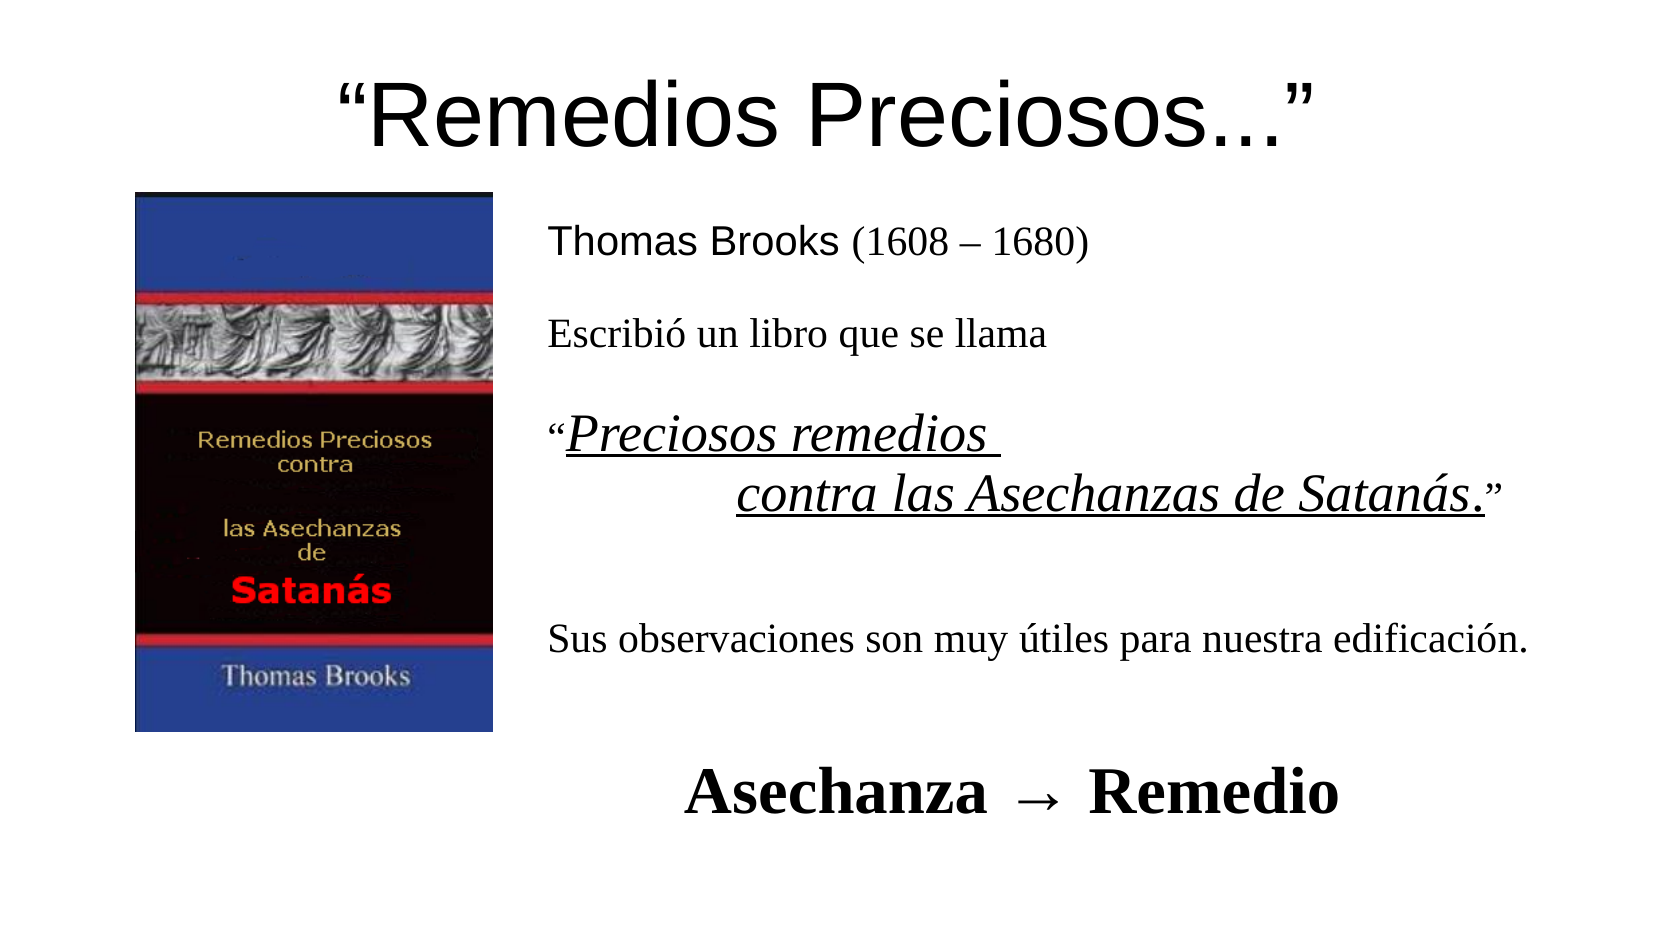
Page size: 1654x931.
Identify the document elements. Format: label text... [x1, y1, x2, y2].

title “Remedios Preciosos...” [82, 37, 1571, 193]
picture [135, 192, 493, 733]
text_box Thomas Brooks (1608 – 1680) Escribió un libro que se llama “Preciosos remedios contra las Asechanzas de Satanás.” Sus observaciones son muy útiles para nuestra edificación. Asechanza → Remedio [532, 210, 1546, 931]
